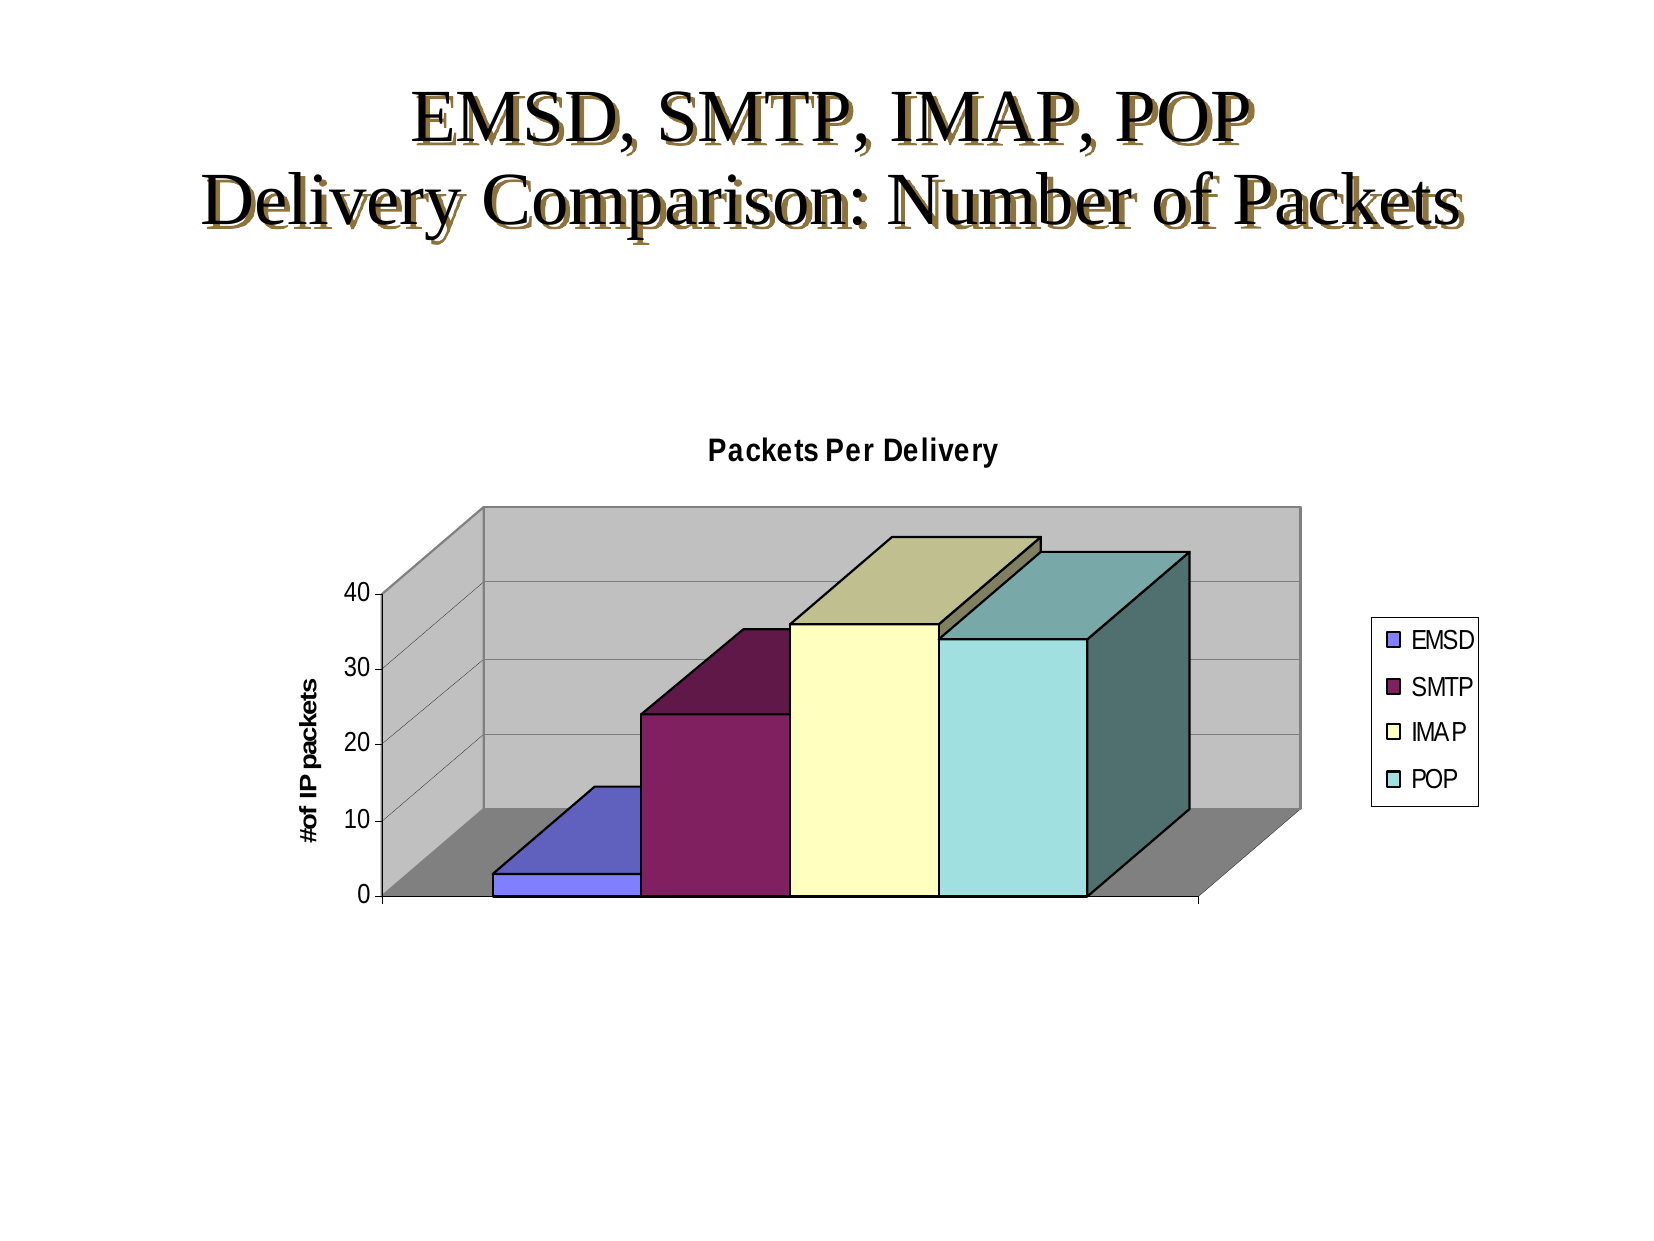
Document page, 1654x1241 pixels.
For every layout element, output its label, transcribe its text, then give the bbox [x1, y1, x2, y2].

title EMSD, SMTP, IMAP, POP Delivery Comparison: Number of Packets [94, 48, 1568, 248]
chart [213, 399, 1494, 1009]
